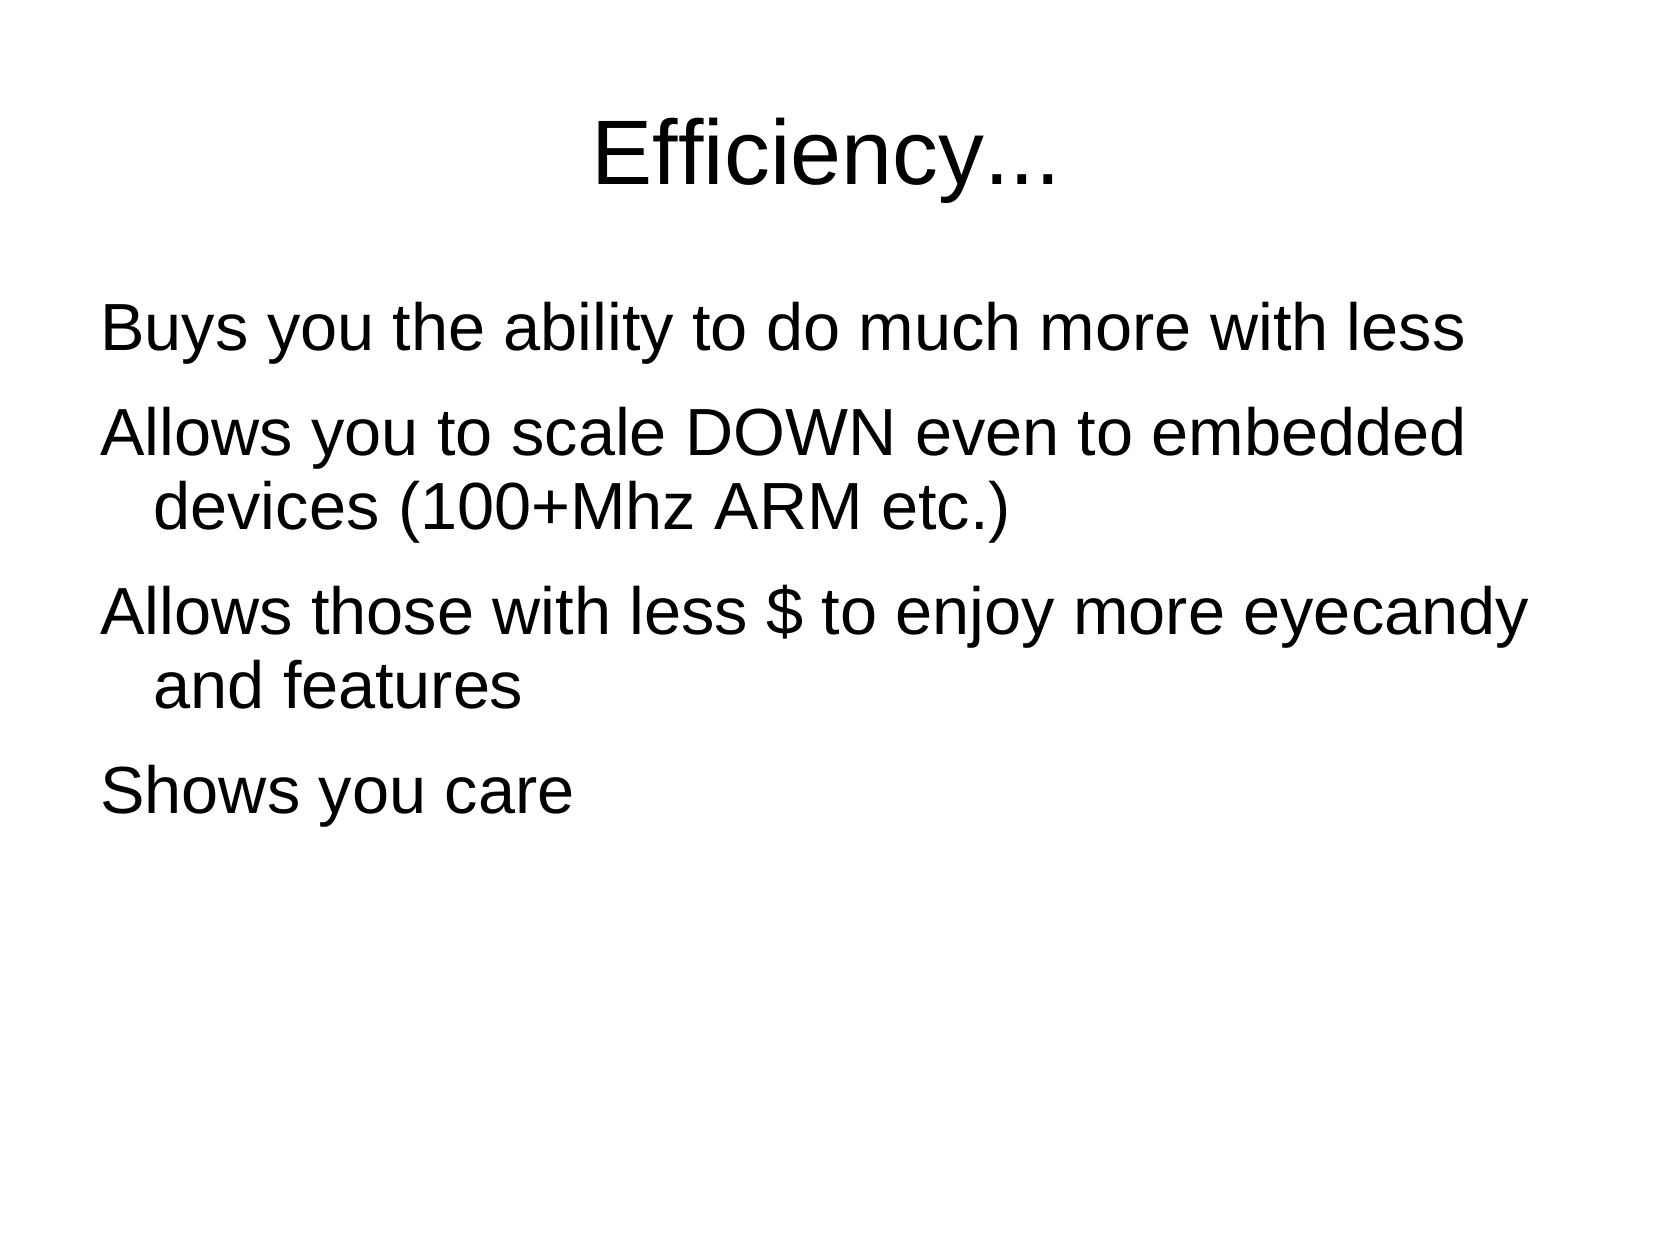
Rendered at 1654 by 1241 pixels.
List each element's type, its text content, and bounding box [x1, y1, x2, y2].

list Buys you the ability to do much more with less Allows you to scale DOWN even to embedded devices (100+Mhz ARM etc.) Allows those with less $ to enjoy more eyecandy and features Shows you care [82, 290, 1571, 1095]
title Efficiency... [82, 49, 1571, 257]
